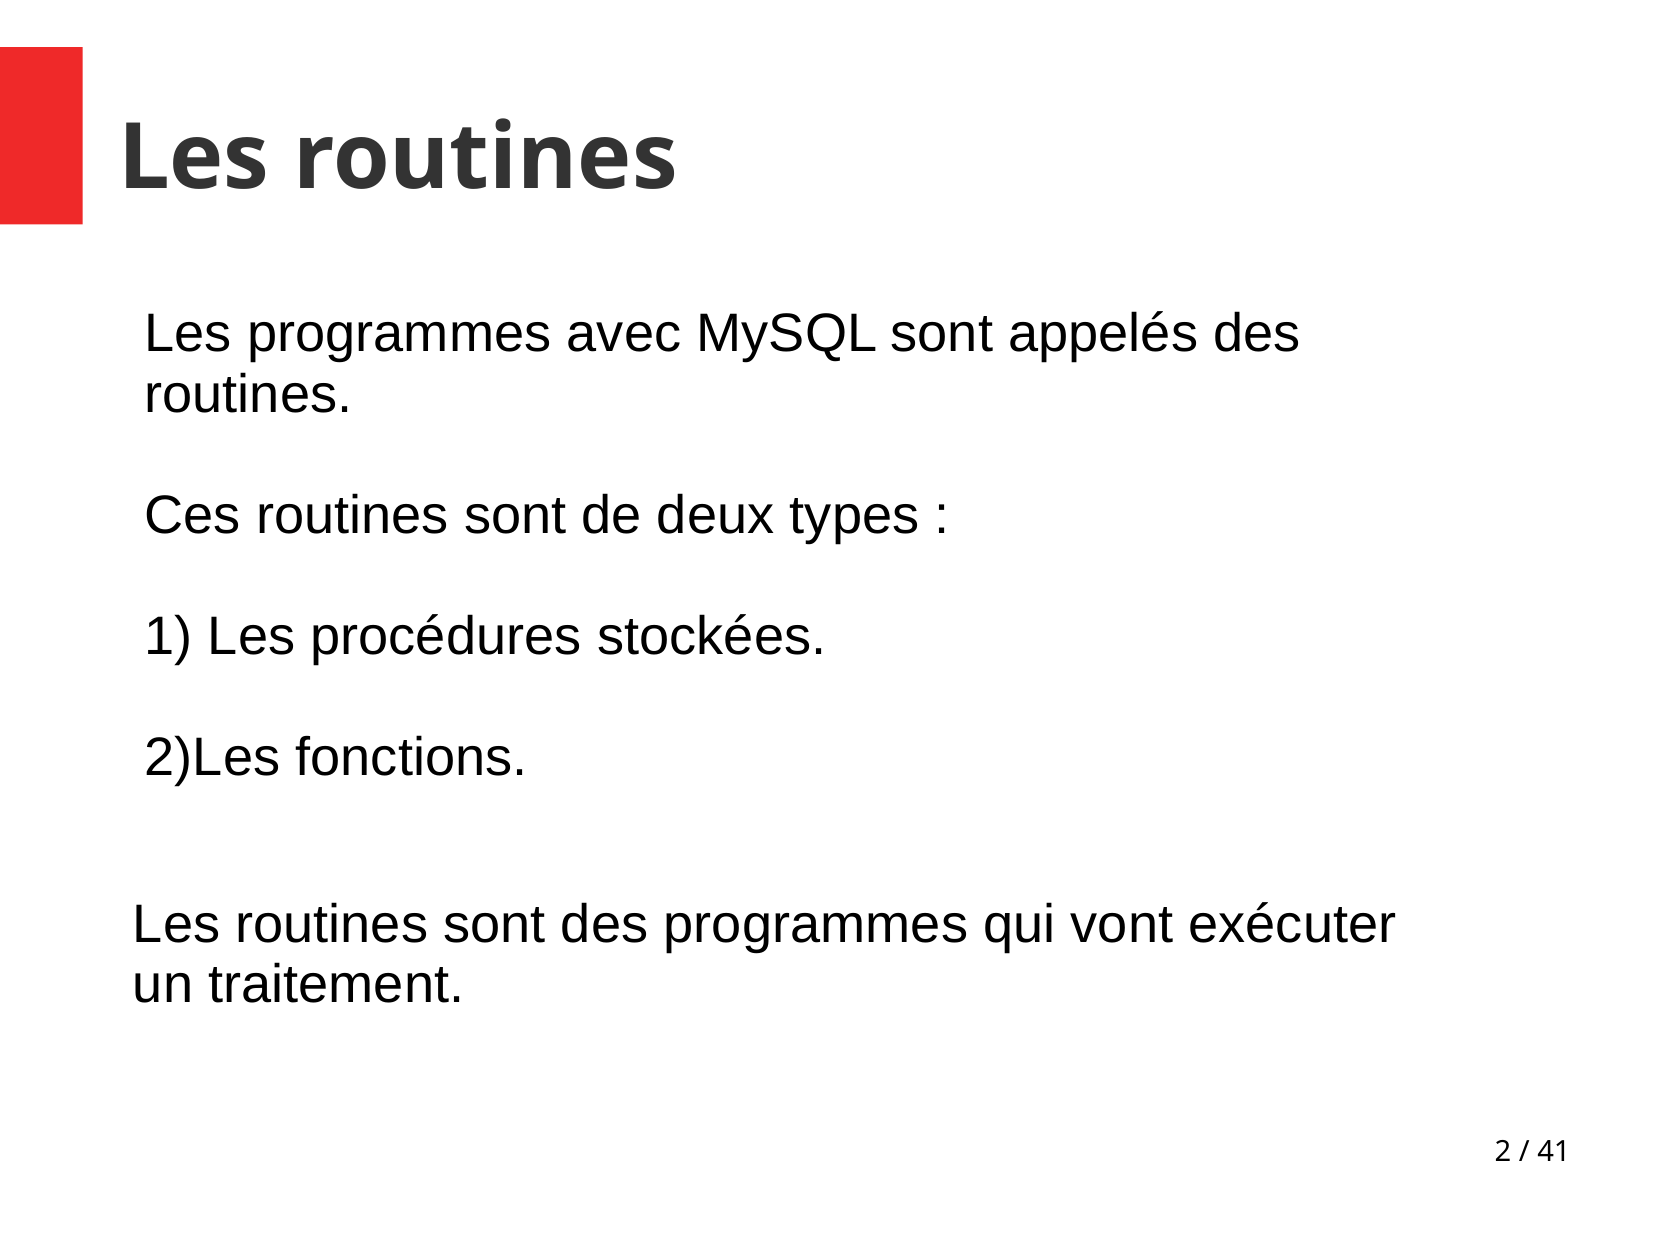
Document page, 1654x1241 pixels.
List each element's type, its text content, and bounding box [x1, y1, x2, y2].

title Les routines [118, 49, 1571, 257]
text_box Les programmes avec MySQL sont appelés des routines. Ces routines sont de deux types : Les procédures stockées. Les fonctions. [129, 295, 1512, 795]
text_box Les routines sont des programmes qui vont exécuter un traitement. [118, 885, 1477, 1022]
